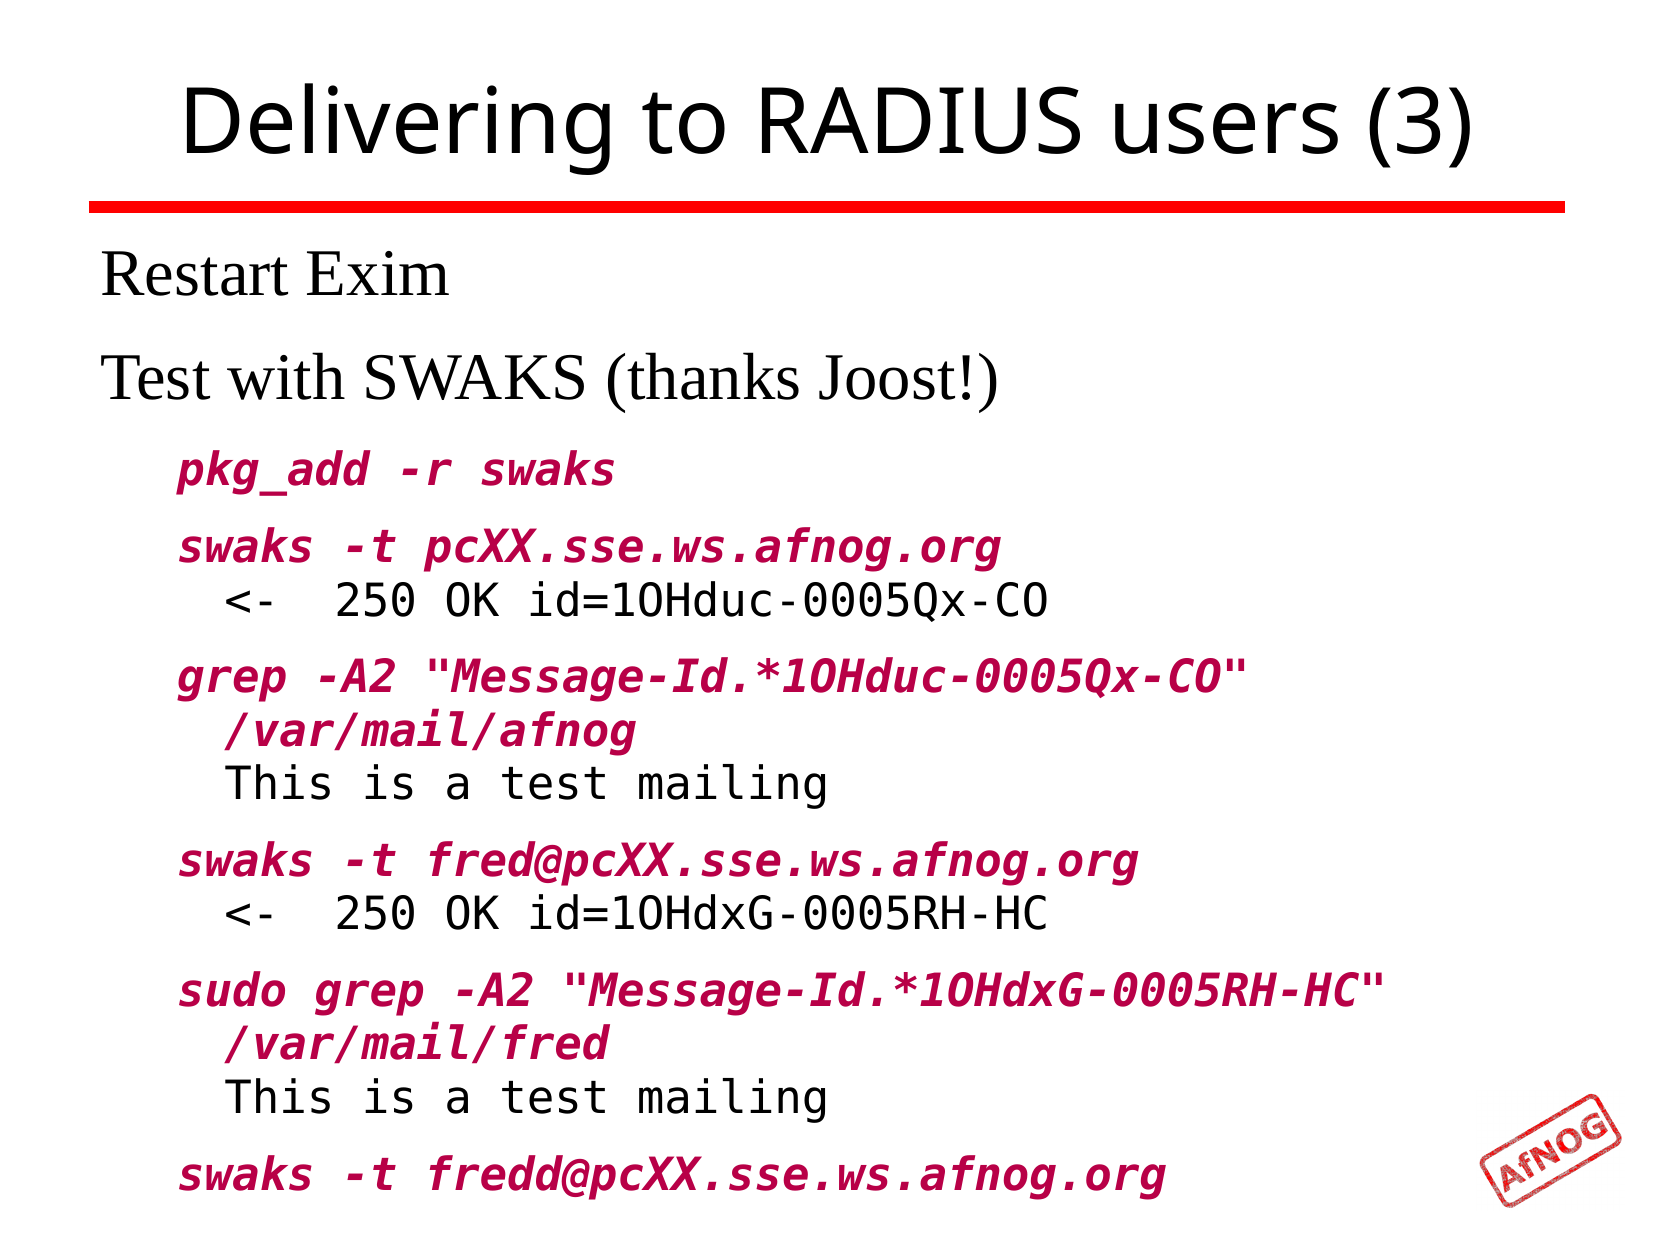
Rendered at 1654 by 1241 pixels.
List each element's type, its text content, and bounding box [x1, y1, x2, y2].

list Restart Exim Test with SWAKS (thanks Joost!) pkg_add -r swaks swaks -t pcXX.sse.ws.afnog.org <- 250 OK id=1OHduc-0005Qx-CO grep -A2 "Message-Id.*1OHduc-0005Qx-CO" /var/mail/afnog This is a test mailing swaks -t fred@pcXX.sse.ws.afnog.org <- 250 OK id=1OHdxG-0005RH-HC sudo grep -A2 "Message-Id.*1OHdxG-0005RH-HC" /var/mail/fred This is a test mailing swaks -t fredd@pcXX.sse.ws.afnog.org [82, 236, 1571, 1201]
picture [1476, 1090, 1625, 1211]
title Delivering to RADIUS users (3) [88, 36, 1565, 200]
